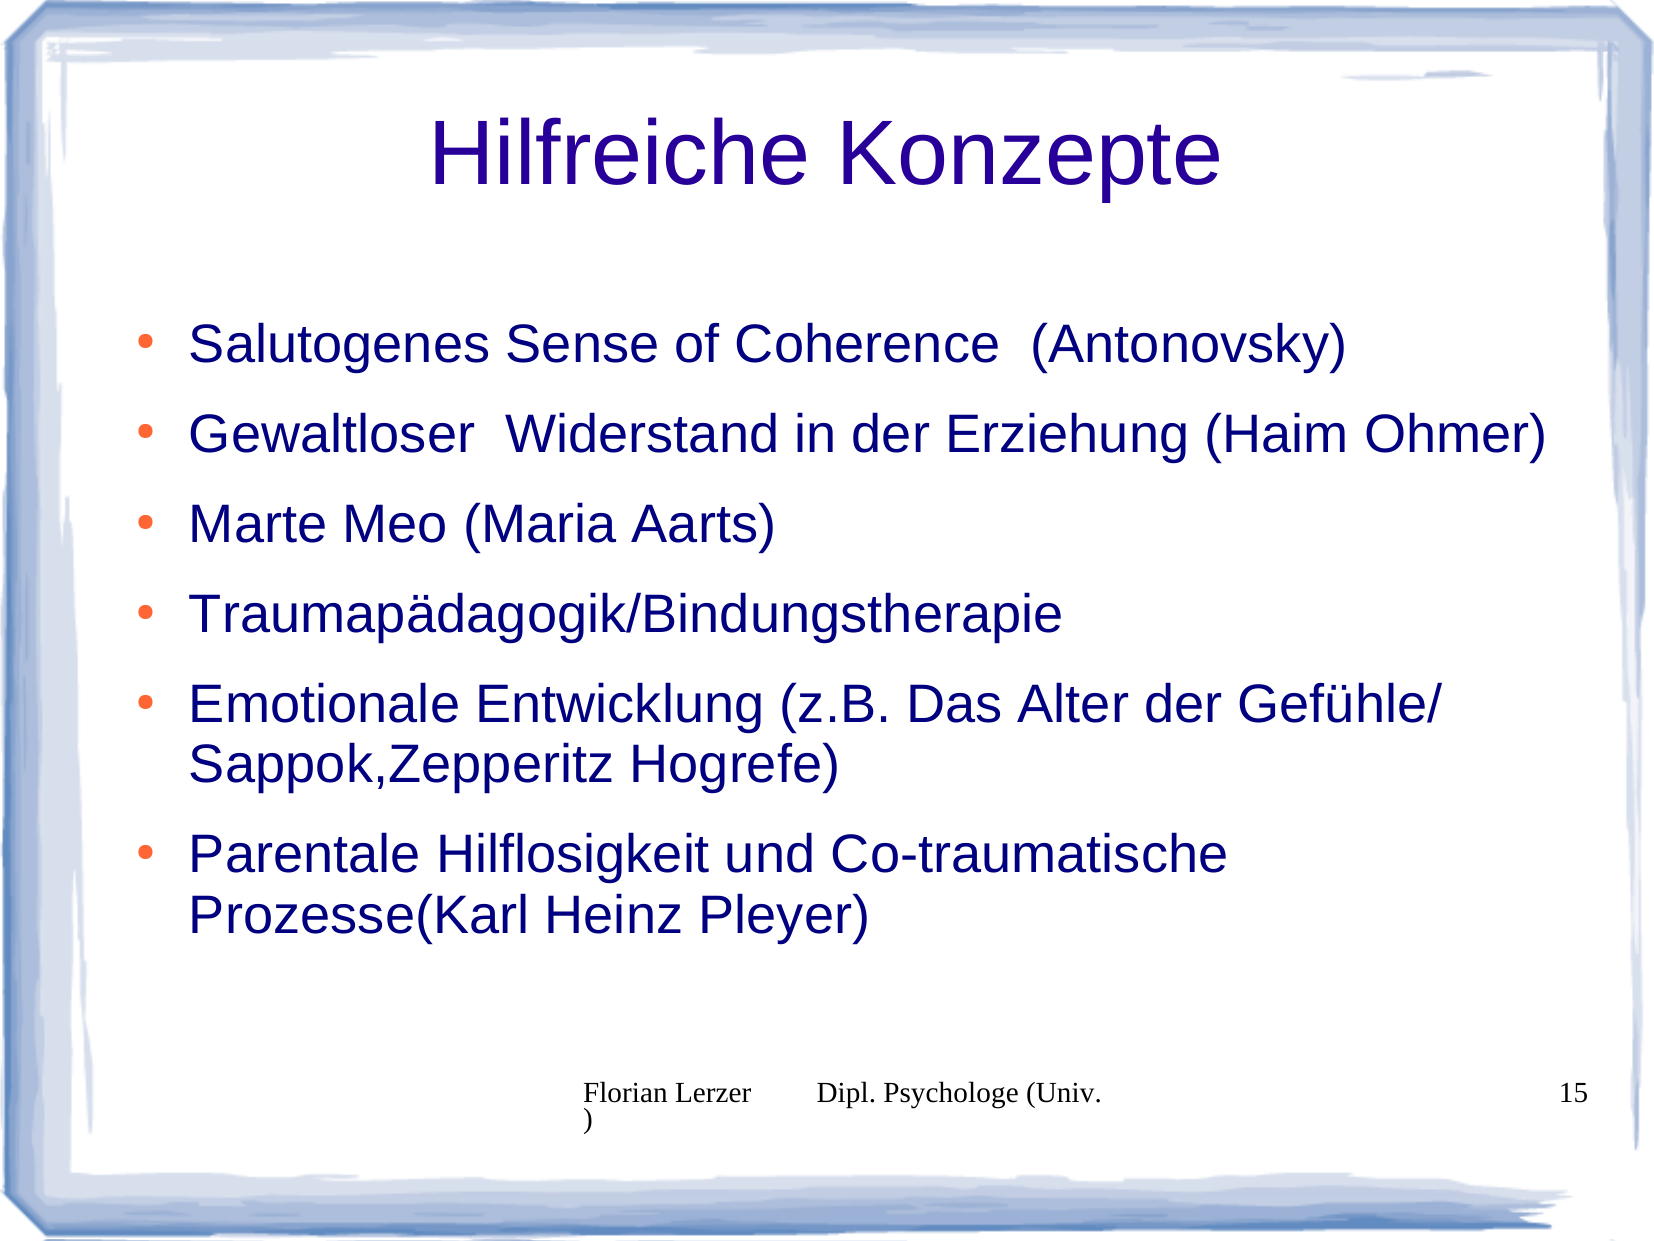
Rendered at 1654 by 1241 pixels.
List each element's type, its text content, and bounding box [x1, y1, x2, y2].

list Salutogenes Sense of Coherence (Antonovsky) Gewaltloser Widerstand in der Erziehung (Haim Ohmer) Marte Meo (Maria Aarts) Traumapädagogik/Bindungstherapie Emotionale Entwicklung (z.B. Das Alter der Gefühle/ Sappok,Zepperitz Hogrefe) Parentale Hilflosigkeit und Co-traumatische Prozesse(Karl Heinz Pleyer) [118, 312, 1571, 1036]
picture [0, 0, 1654, 1241]
title Hilfreiche Konzepte [82, 49, 1571, 257]
